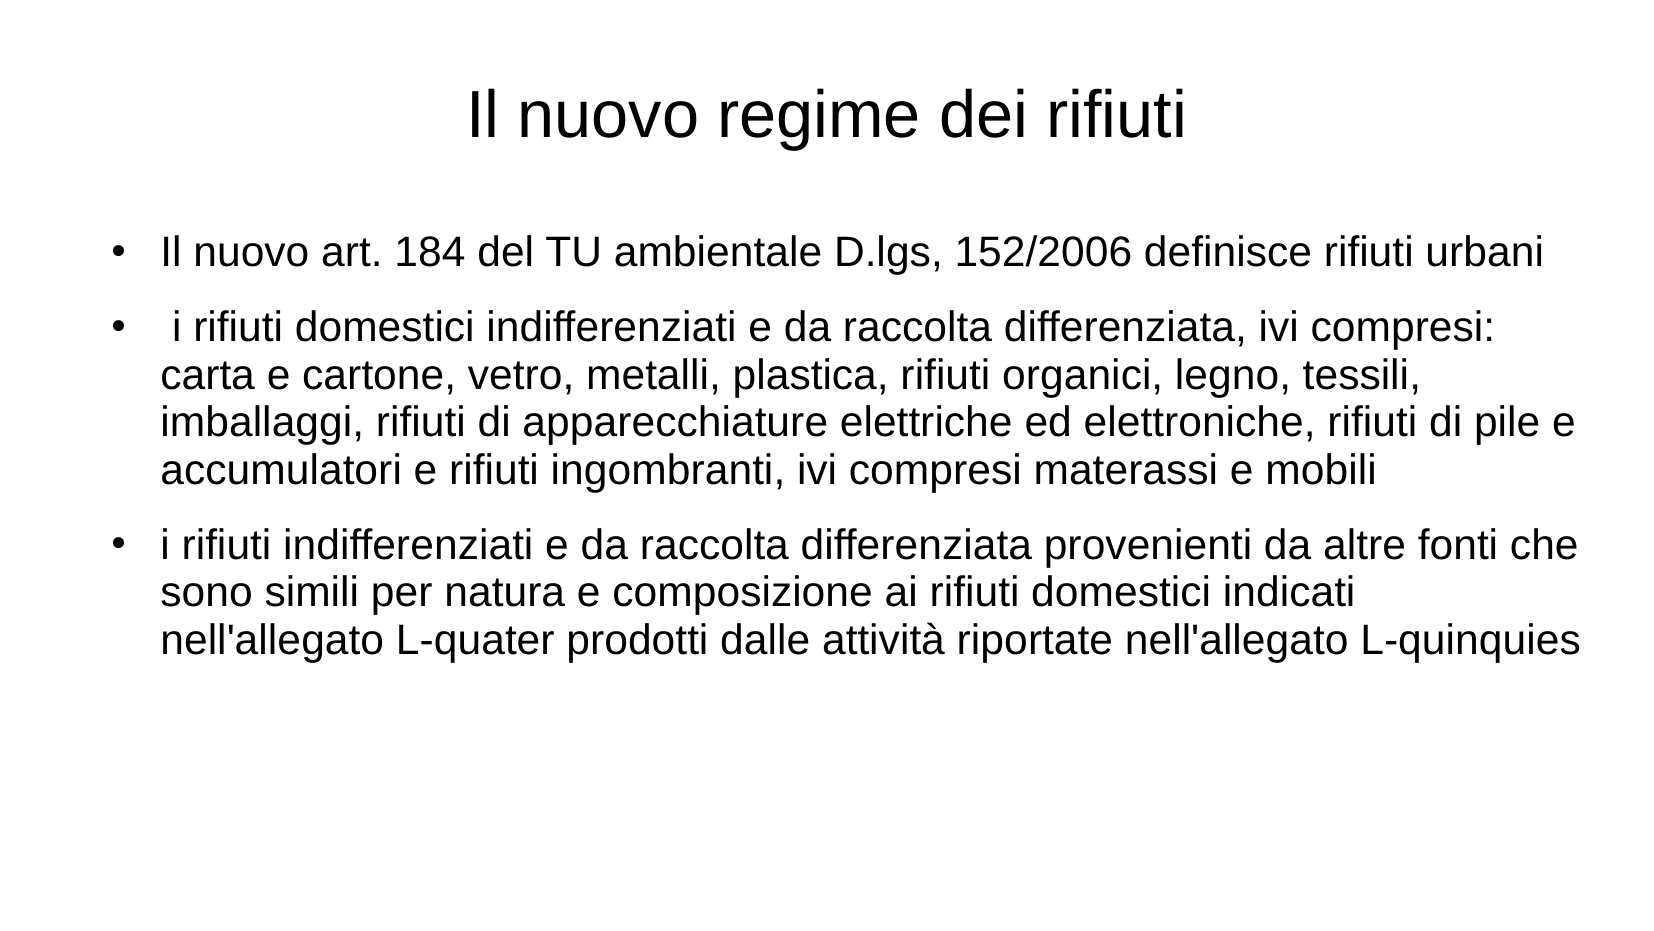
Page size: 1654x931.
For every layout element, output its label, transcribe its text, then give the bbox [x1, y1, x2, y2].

title Il nuovo regime dei rifiuti [82, 37, 1571, 193]
list Il nuovo art. 184 del TU ambientale D.lgs, 152/2006 definisce rifiuti urbani i rifiuti domestici indifferenziati e da raccolta differenziata, ivi compresi: carta e cartone, vetro, metalli, plastica, rifiuti organici, legno, tessili, imballaggi, rifiuti di apparecchiature elettriche ed elettroniche, rifiuti di pile e accumulatori e rifiuti ingombranti, ivi compresi materassi e mobili i rifiuti indifferenziati e da raccolta differenziata provenienti da altre fonti che sono simili per natura e composizione ai rifiuti domestici indicati nell'allegato L-quater prodotti dalle attività riportate nell'allegato L-quinquies [94, 228, 1583, 768]
